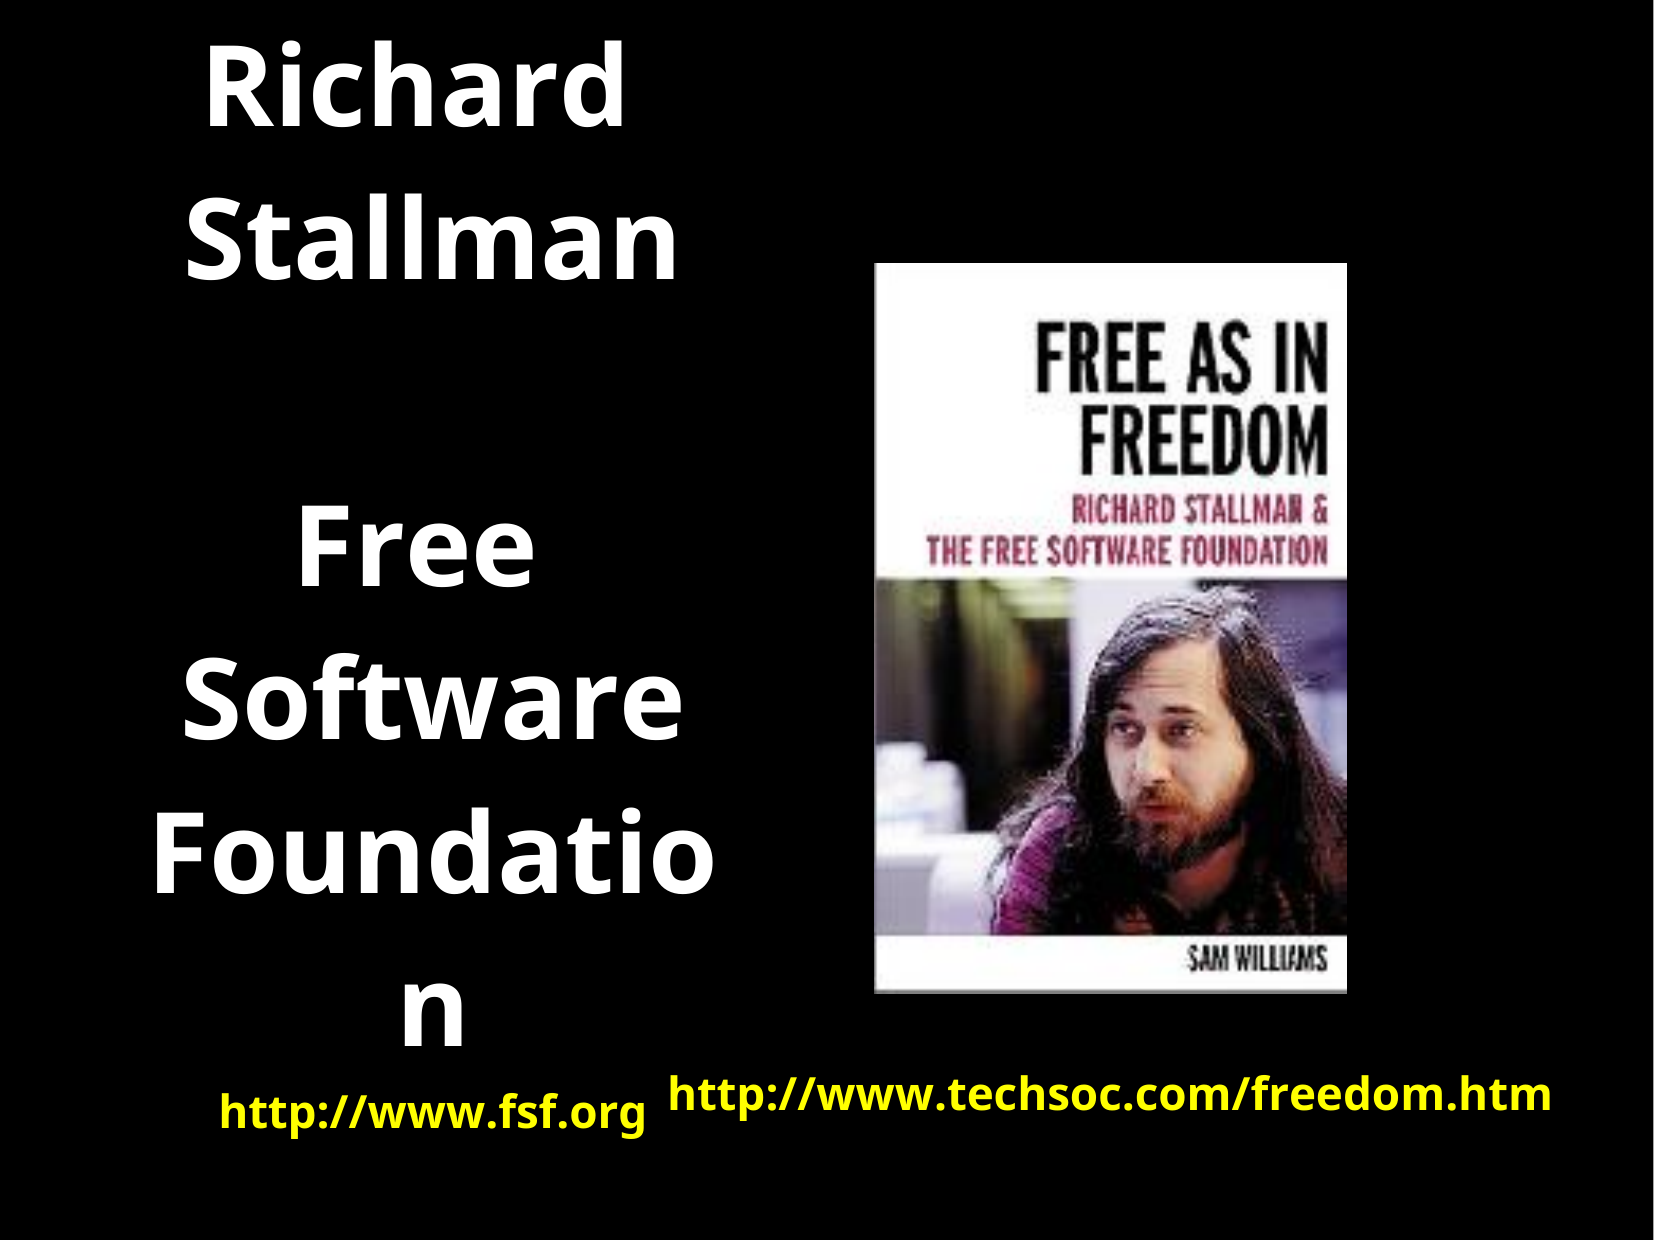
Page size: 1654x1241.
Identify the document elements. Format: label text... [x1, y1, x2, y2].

picture [874, 263, 1347, 994]
text_box http://www.techsoc.com/freedom.htm [583, 1032, 1602, 1154]
text_box Richard Stallman Free Software Foundation http://www.fsf.org [47, 34, 748, 1115]
